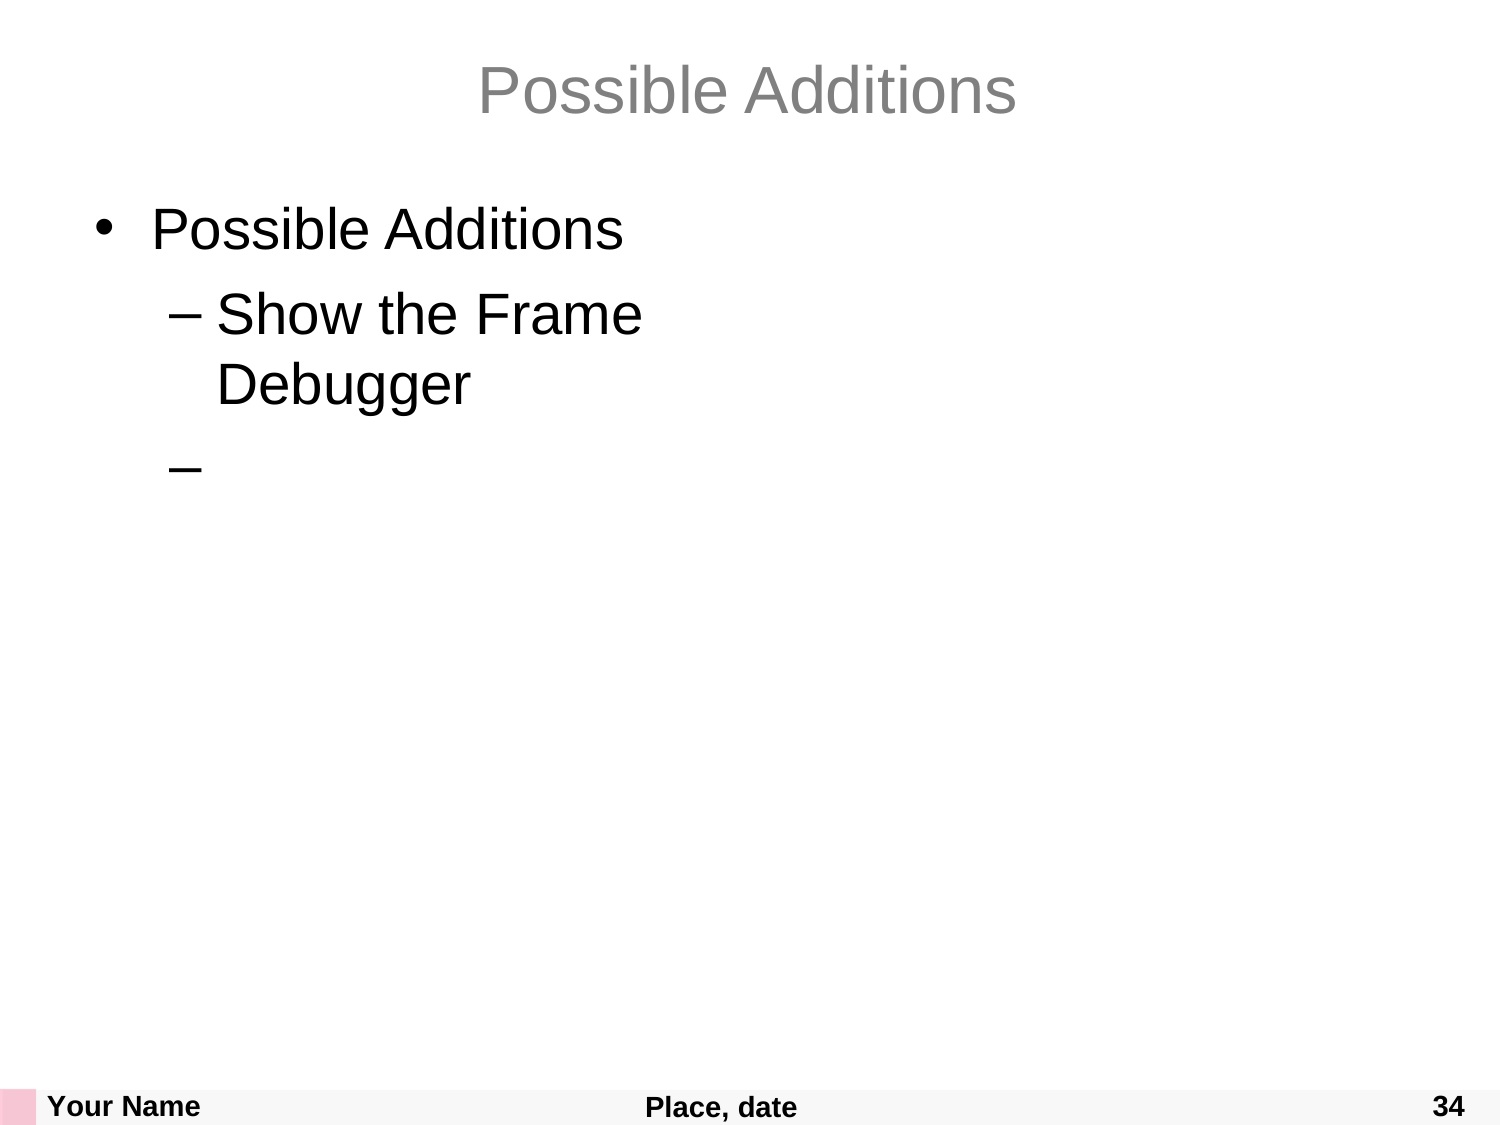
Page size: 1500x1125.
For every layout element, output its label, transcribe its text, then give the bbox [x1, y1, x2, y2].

title Possible Additions [79, 25, 1417, 149]
list Possible Additions Show the Frame Debugger [79, 184, 739, 1055]
